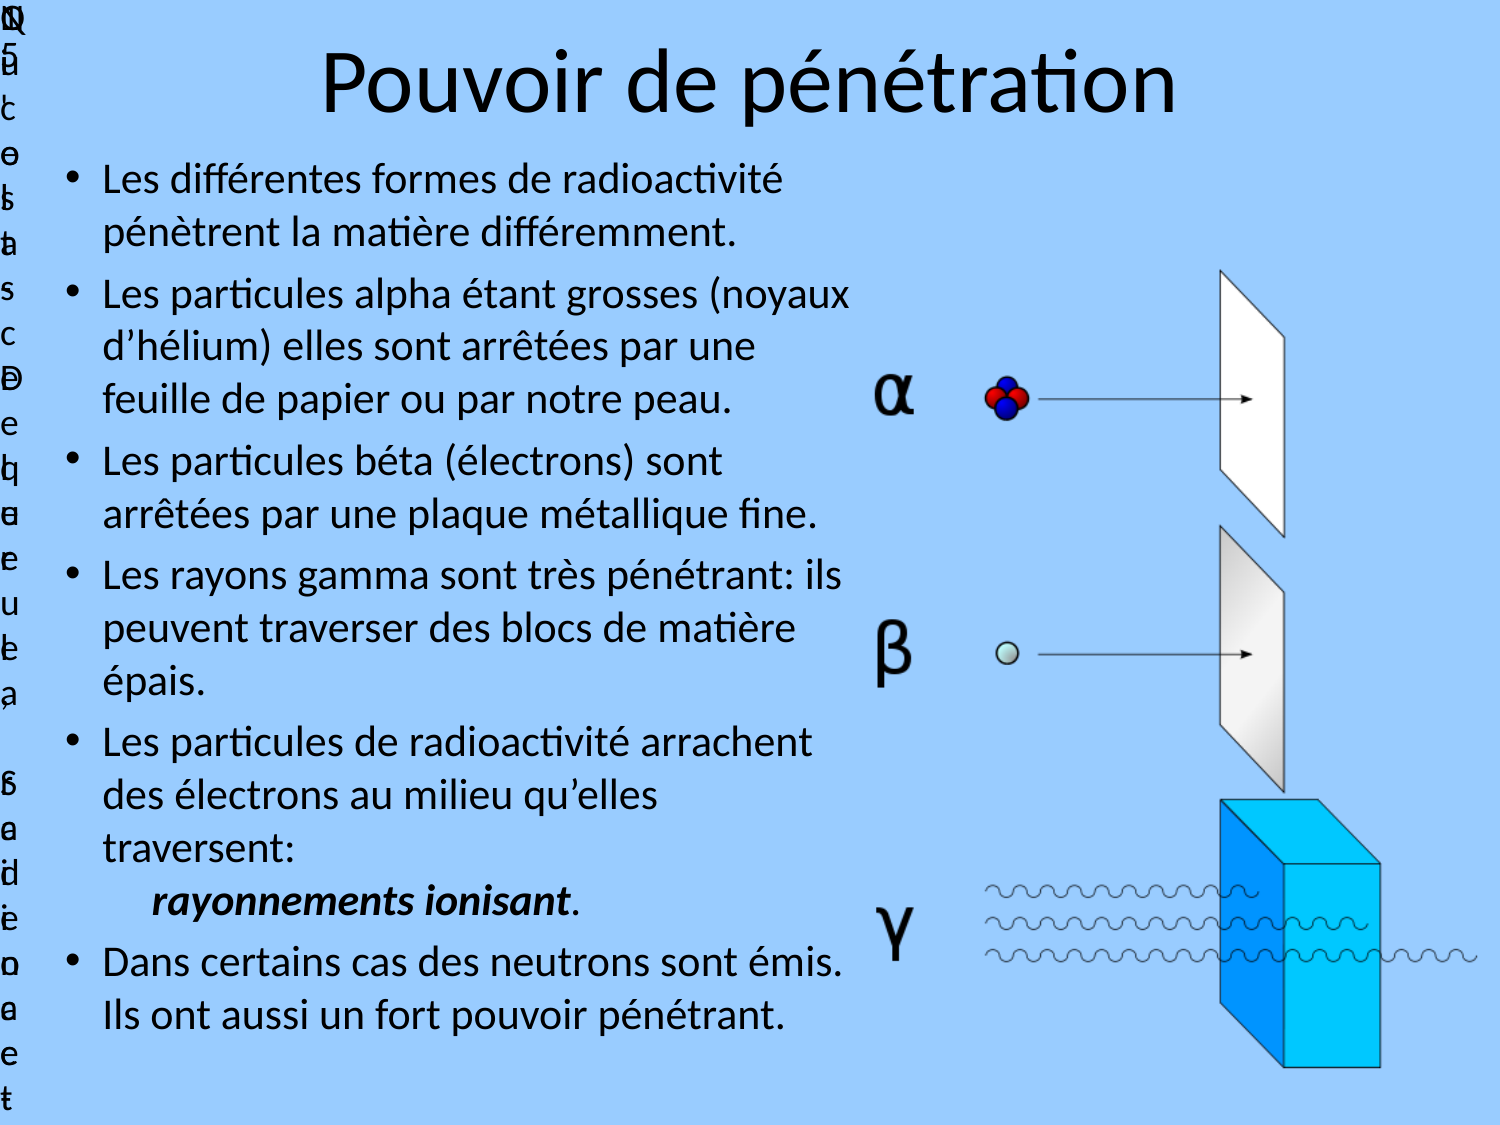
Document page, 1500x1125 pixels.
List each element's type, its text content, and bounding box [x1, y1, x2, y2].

title Pouvoir de pénétration [75, 0, 1425, 152]
picture [871, 267, 1480, 1072]
list Les différentes formes de radioactivité pénètrent la matière différemment. Les particules alpha étant grosses (noyaux d’hélium) elles sont arrêtées par une feuille de papier ou par notre peau. Les particules béta (électrons) sont arrêtées par une plaque métallique fine. Les rayons gamma sont très pénétrant: ils peuvent traverser des blocs de matière épais. Les particules de radioactivité arrachent des électrons au milieu qu’elles traversent: rayonnements ionisant. Dans certains cas des neutrons sont émis. Ils ont aussi un fort pouvoir pénétrant. [50, 142, 872, 1072]
